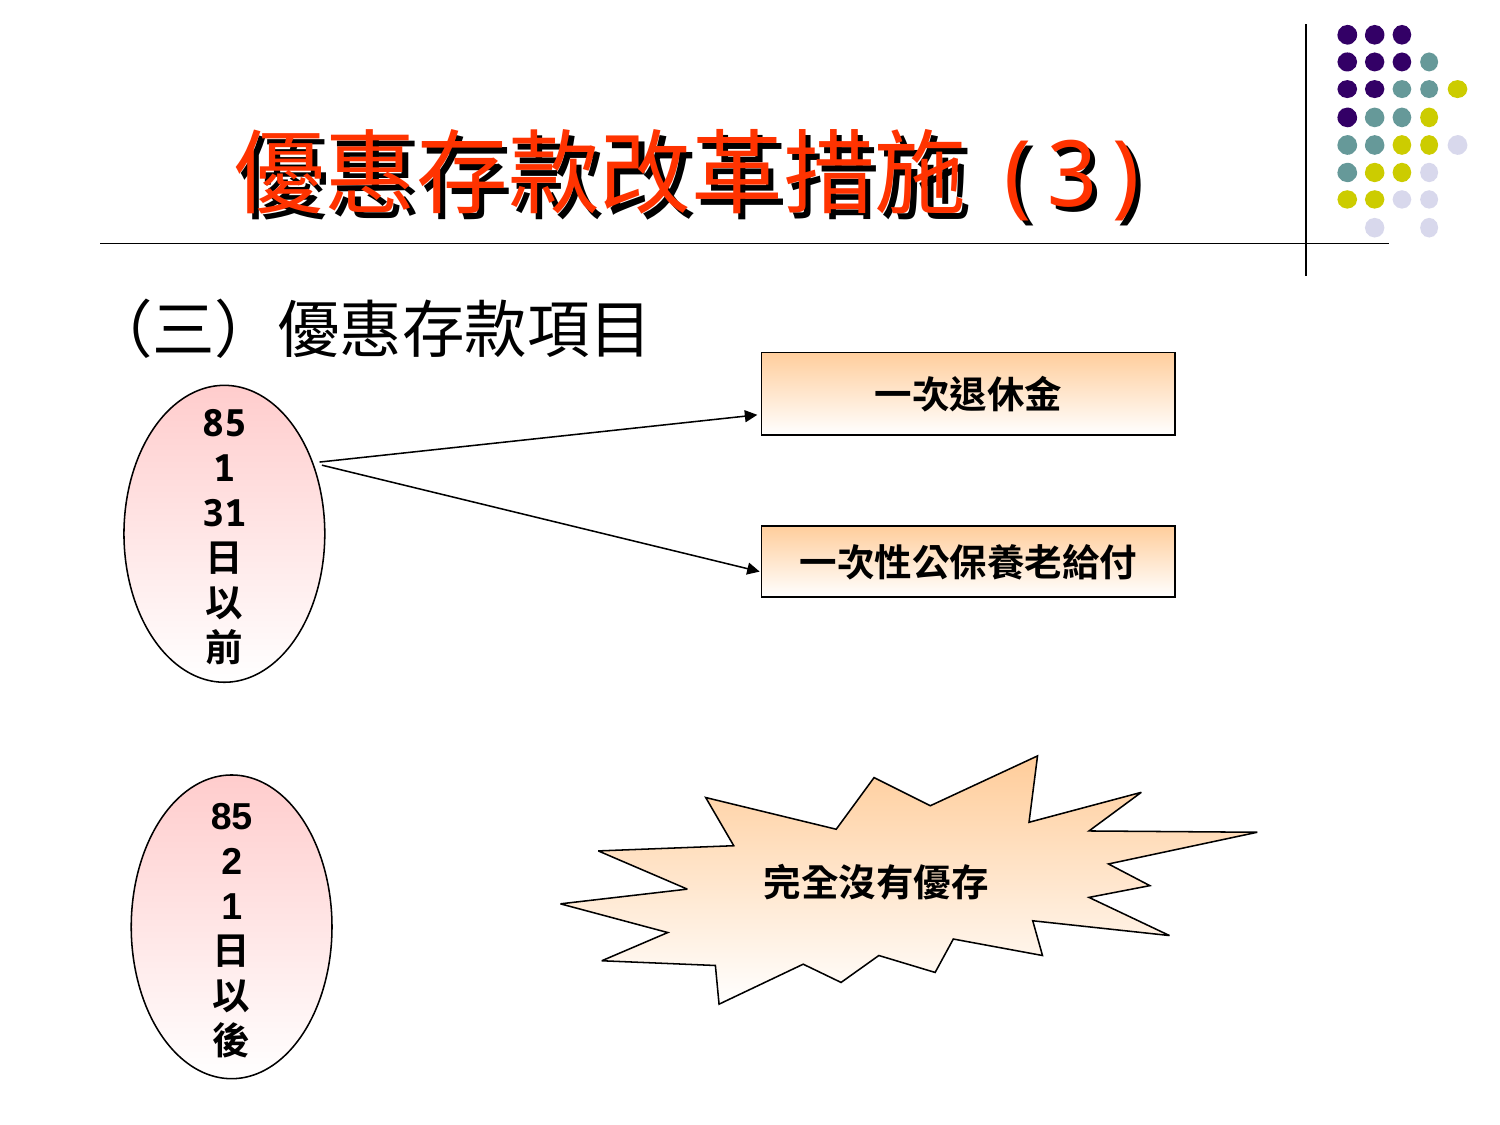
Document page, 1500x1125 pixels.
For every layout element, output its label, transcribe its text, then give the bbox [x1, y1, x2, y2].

text_box 一次退休金 [761, 352, 1176, 435]
text_box 完全沒有優存 [560, 755, 1258, 1005]
text_box 85 1 31 日 以 前 [123, 385, 325, 683]
text_box 85 2 1 日 以 後 [131, 774, 333, 1079]
title 優惠存款改革措施(3) [74, 78, 1313, 233]
list （三）優惠存款項目 [75, 282, 1426, 1006]
text_box 一次性公保養老給付 [761, 525, 1176, 597]
